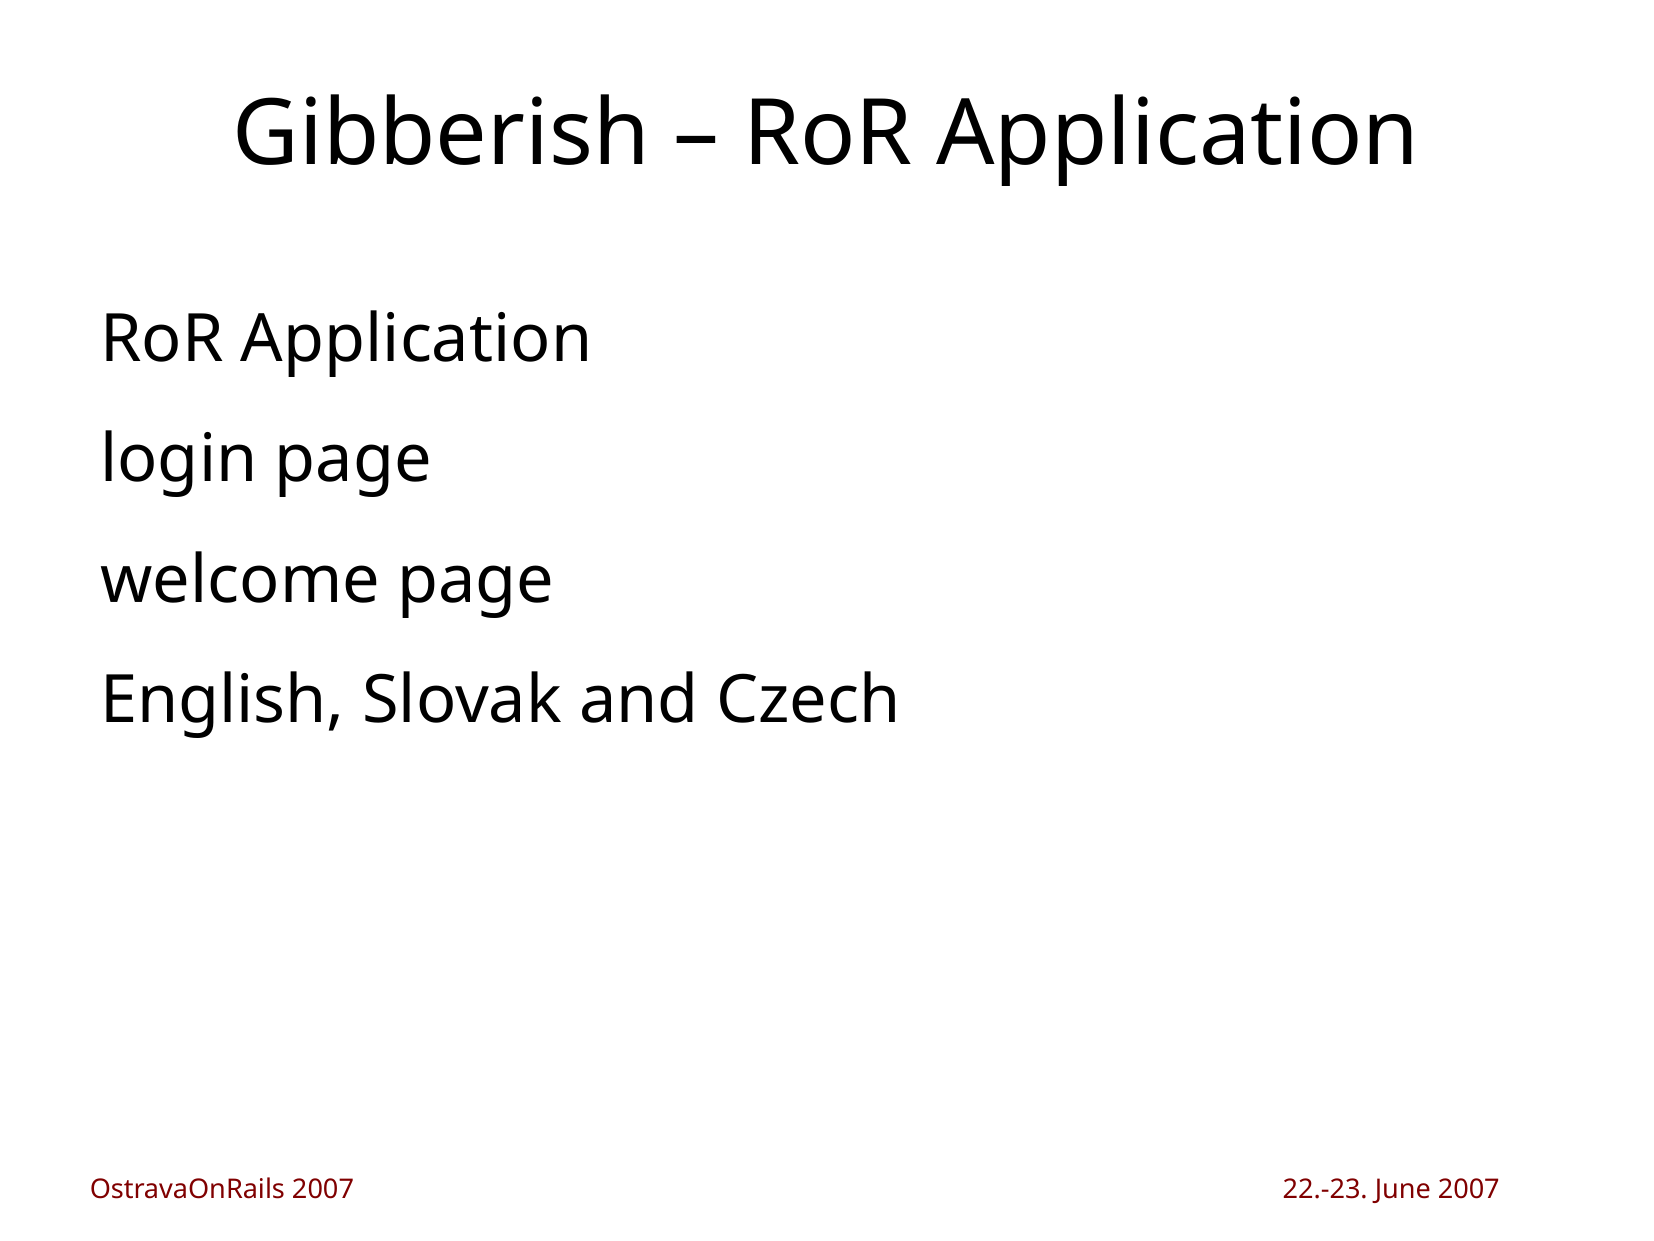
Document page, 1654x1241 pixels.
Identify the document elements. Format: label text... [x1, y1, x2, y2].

list RoR Application login page welcome page English, Slovak and Czech [82, 290, 1571, 1094]
title Gibberish – RoR Application [82, 25, 1571, 233]
